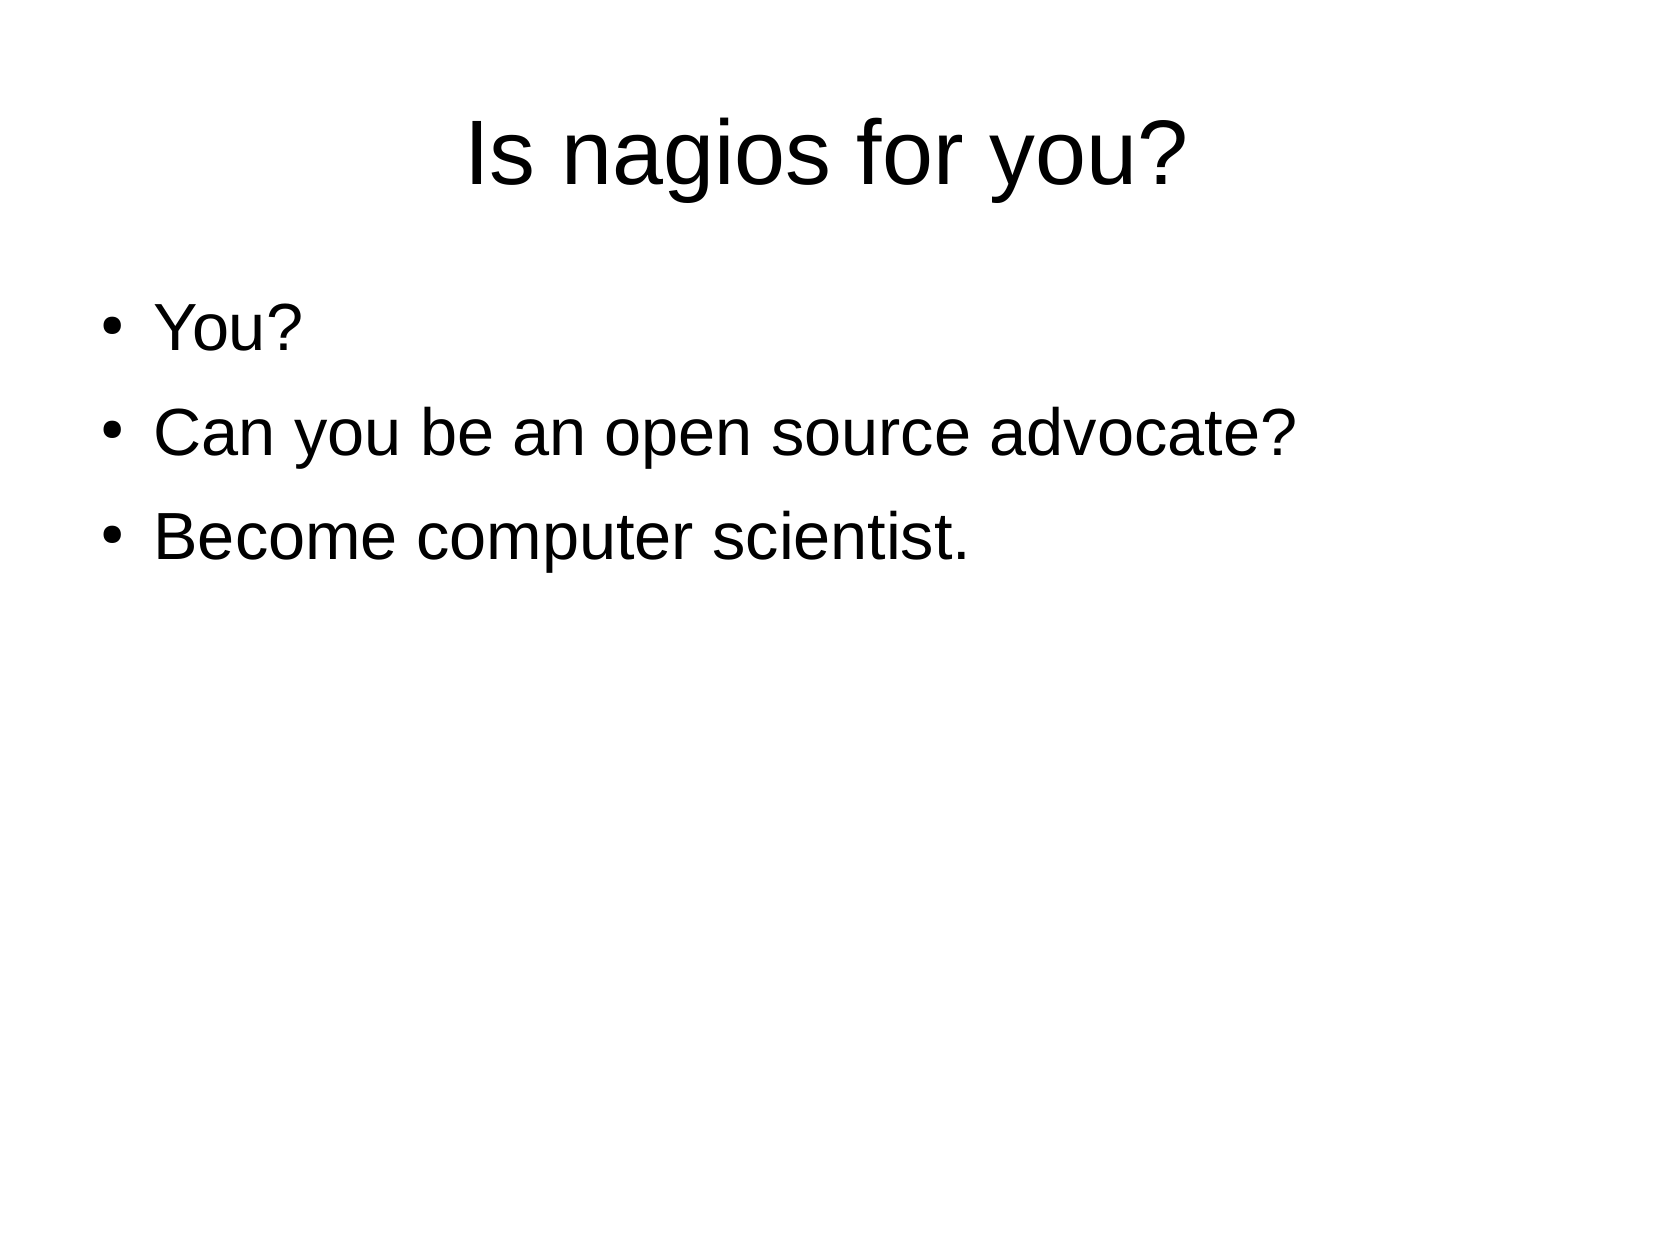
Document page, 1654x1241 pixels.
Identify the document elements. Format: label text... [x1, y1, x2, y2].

title Is nagios for you? [82, 49, 1571, 257]
list You? Can you be an open source advocate? Become computer scientist. [82, 290, 1571, 1010]
